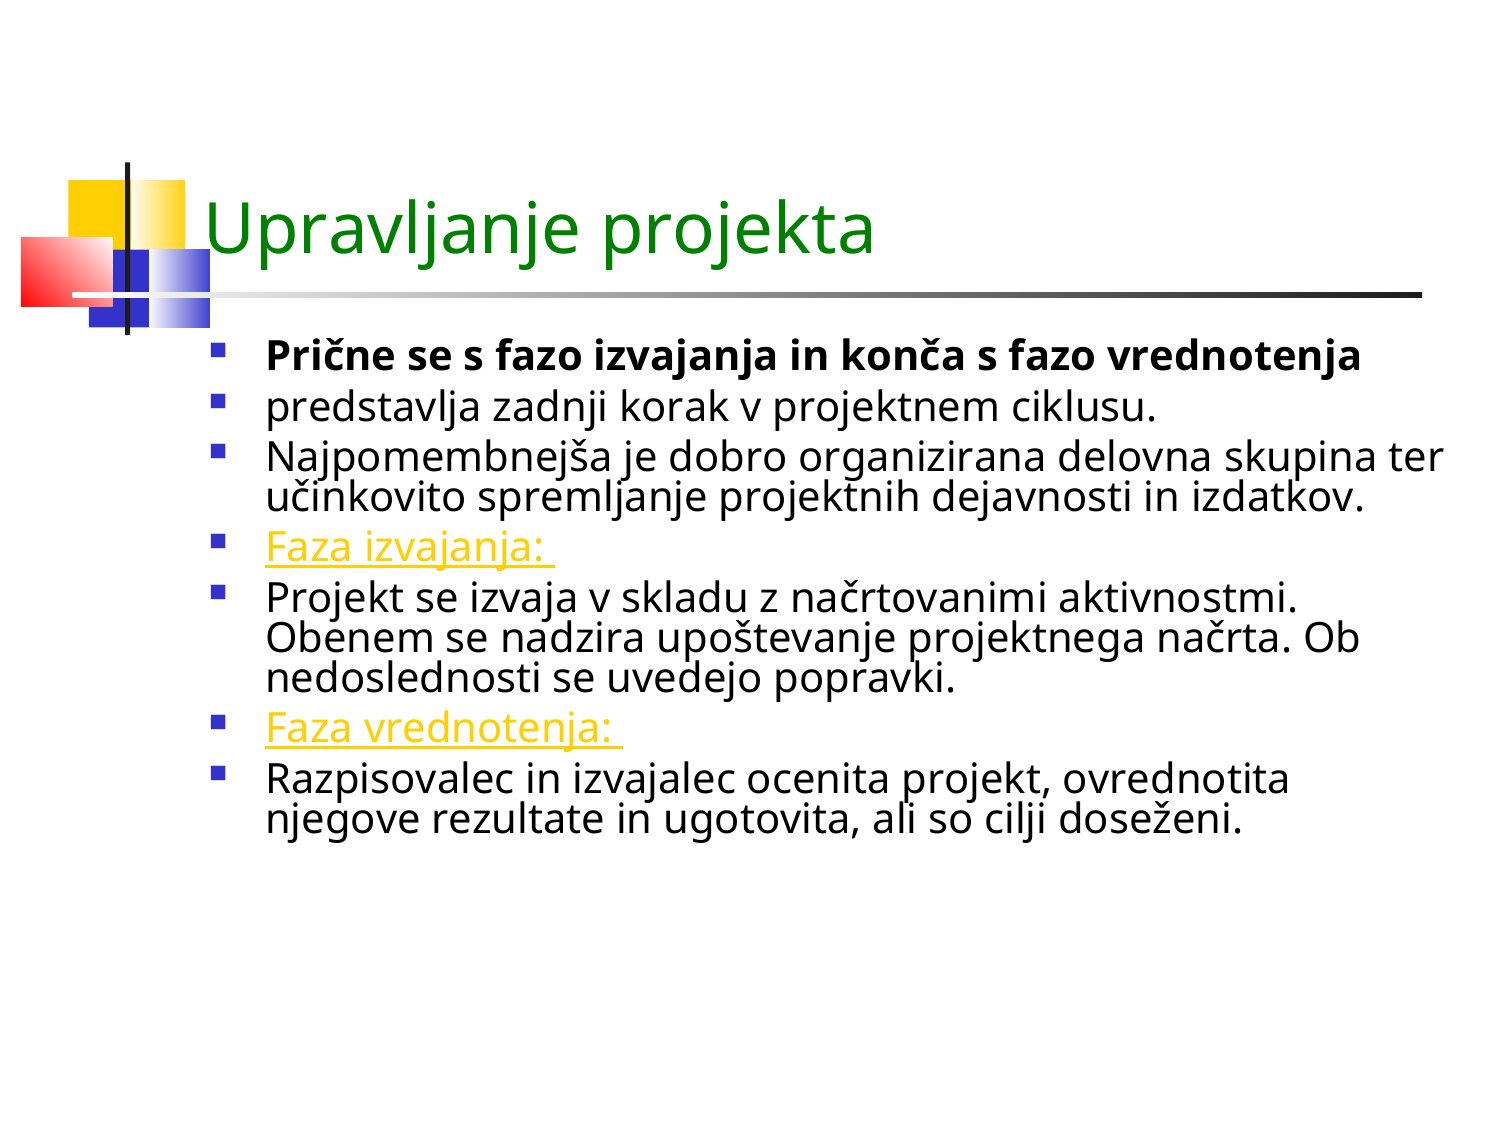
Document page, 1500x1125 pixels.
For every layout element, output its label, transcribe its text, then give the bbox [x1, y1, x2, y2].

title Upravljanje projekta [188, 35, 1468, 276]
list Prične se s fazo izvajanja in konča s fazo vrednotenja predstavlja zadnji korak v projektnem ciklusu. Najpomembnejša je dobro organizirana delovna skupina ter učinkovito spremljanje projektnih dejavnosti in izdatkov. Faza izvajanja: Projekt se izvaja v skladu z načrtovanimi aktivnostmi. Obenem se nadzira upoštevanje projektnega načrta. Ob nedoslednosti se uvedejo popravki. Faza vrednotenja: Razpisovalec in izvajalec ocenita projekt, ovrednotita njegove rezultate in ugotovita, ali so cilji doseženi. [193, 331, 1469, 1007]
